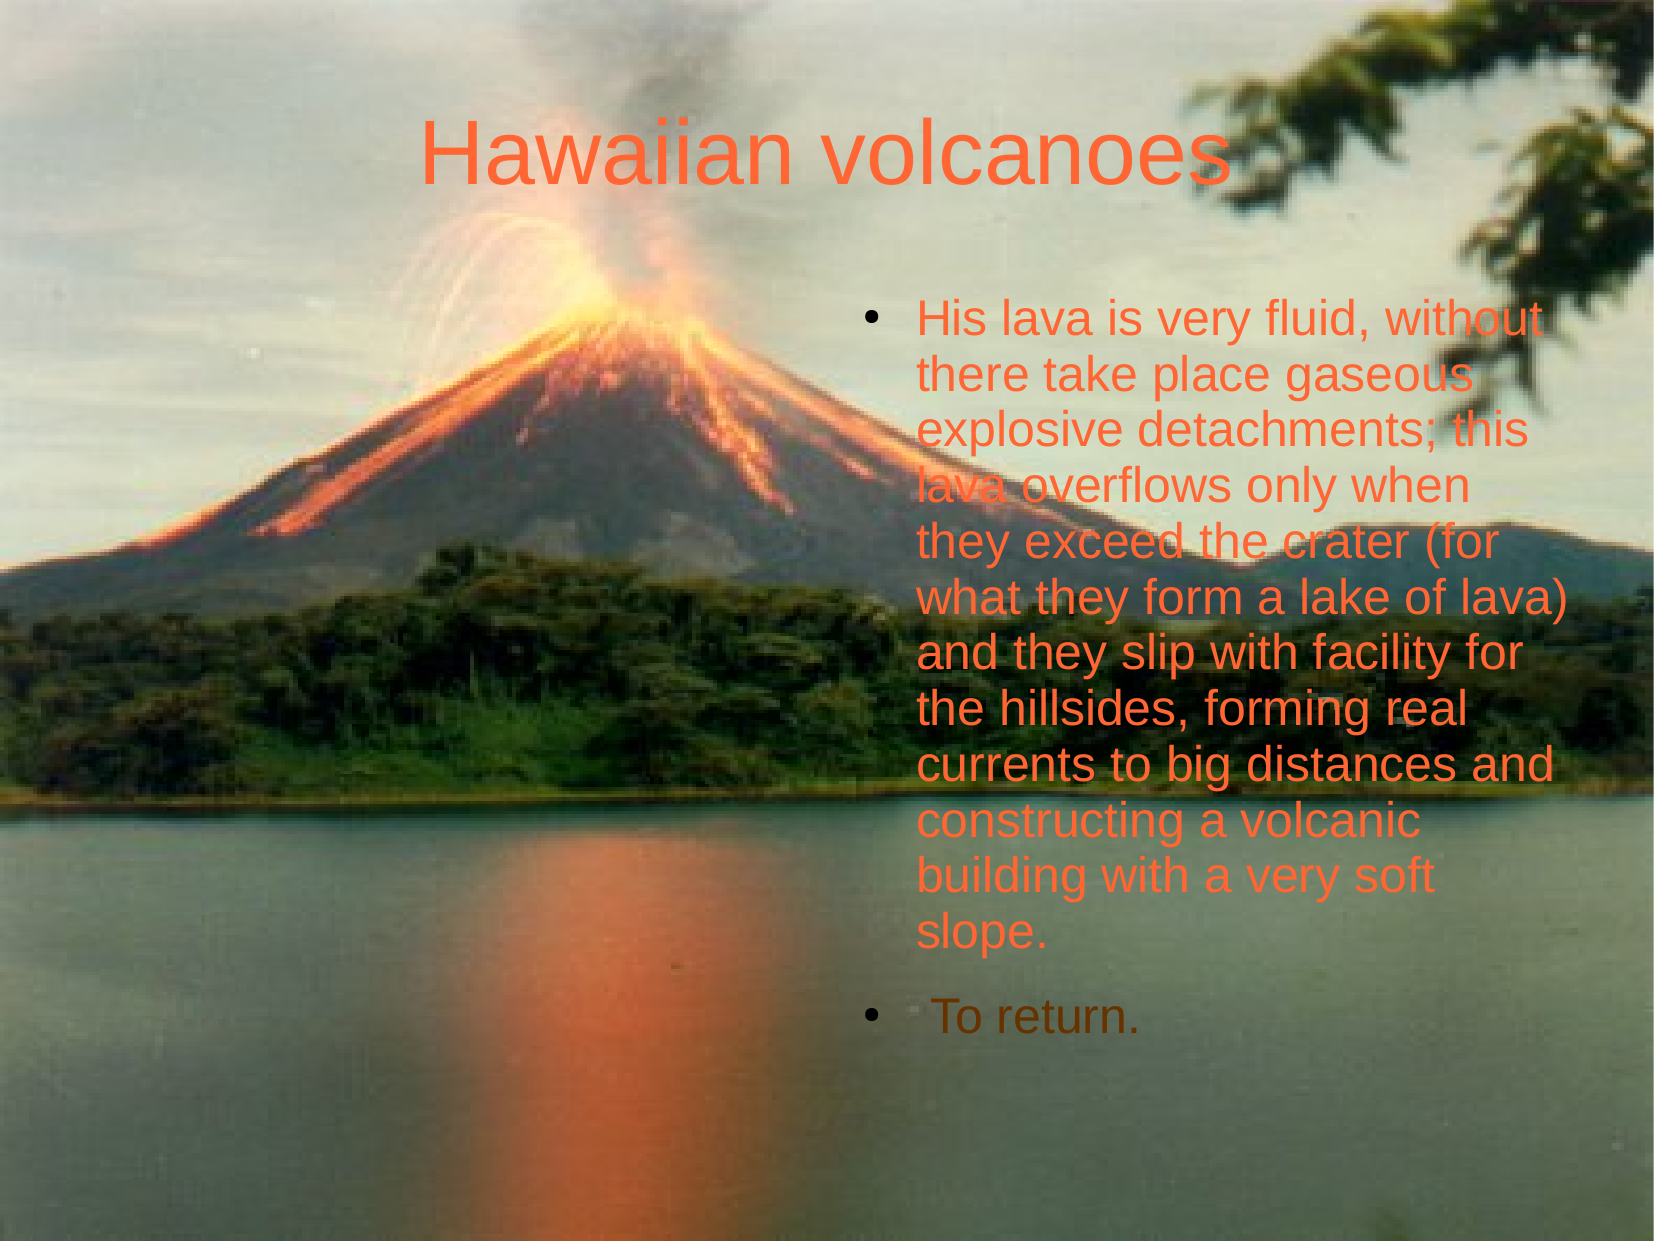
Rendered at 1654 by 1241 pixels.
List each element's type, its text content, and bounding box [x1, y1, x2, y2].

title Hawaiian volcanoes [82, 49, 1571, 257]
picture [0, 0, 1654, 1241]
list His lava is very fluid, without there take place gaseous explosive detachments; this lava overflows only when they exceed the crater (for what they form a lake of lava) and they slip with facility for the hillsides, forming real currents to big distances and constructing a volcanic building with a very soft slope. To return. [845, 290, 1572, 1109]
